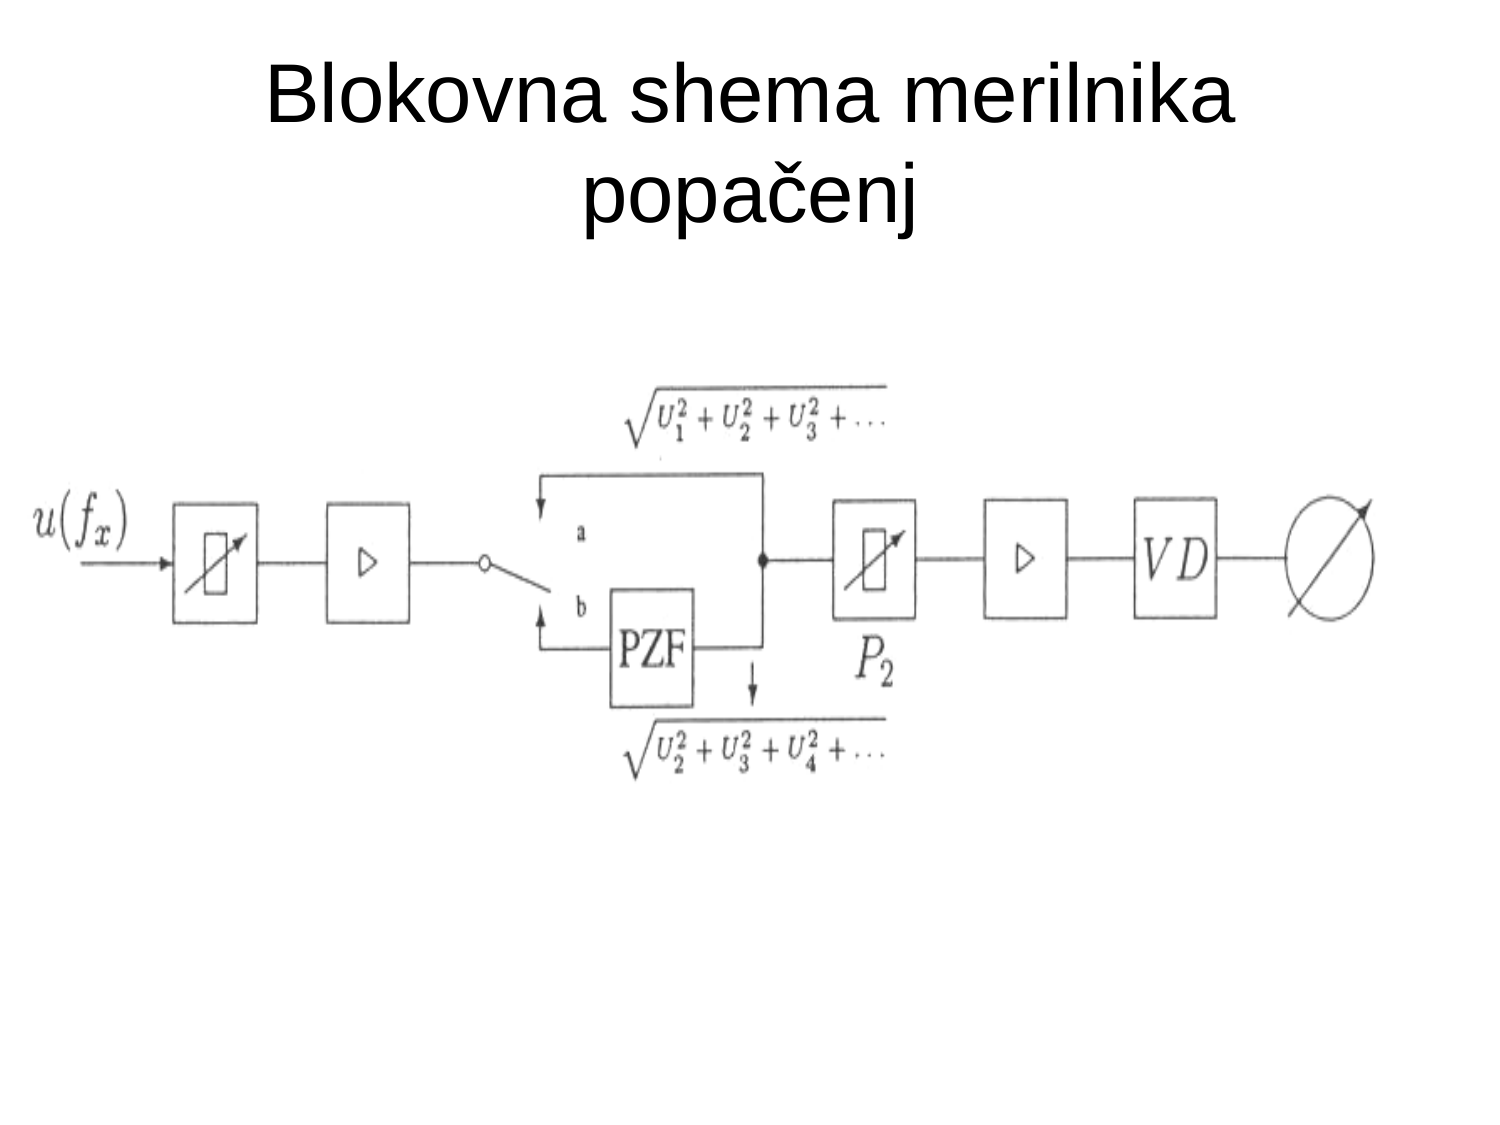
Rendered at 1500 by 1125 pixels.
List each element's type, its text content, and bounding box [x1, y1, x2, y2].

picture [0, 350, 1500, 811]
title Blokovna shema merilnika popačenj [75, 31, 1426, 247]
